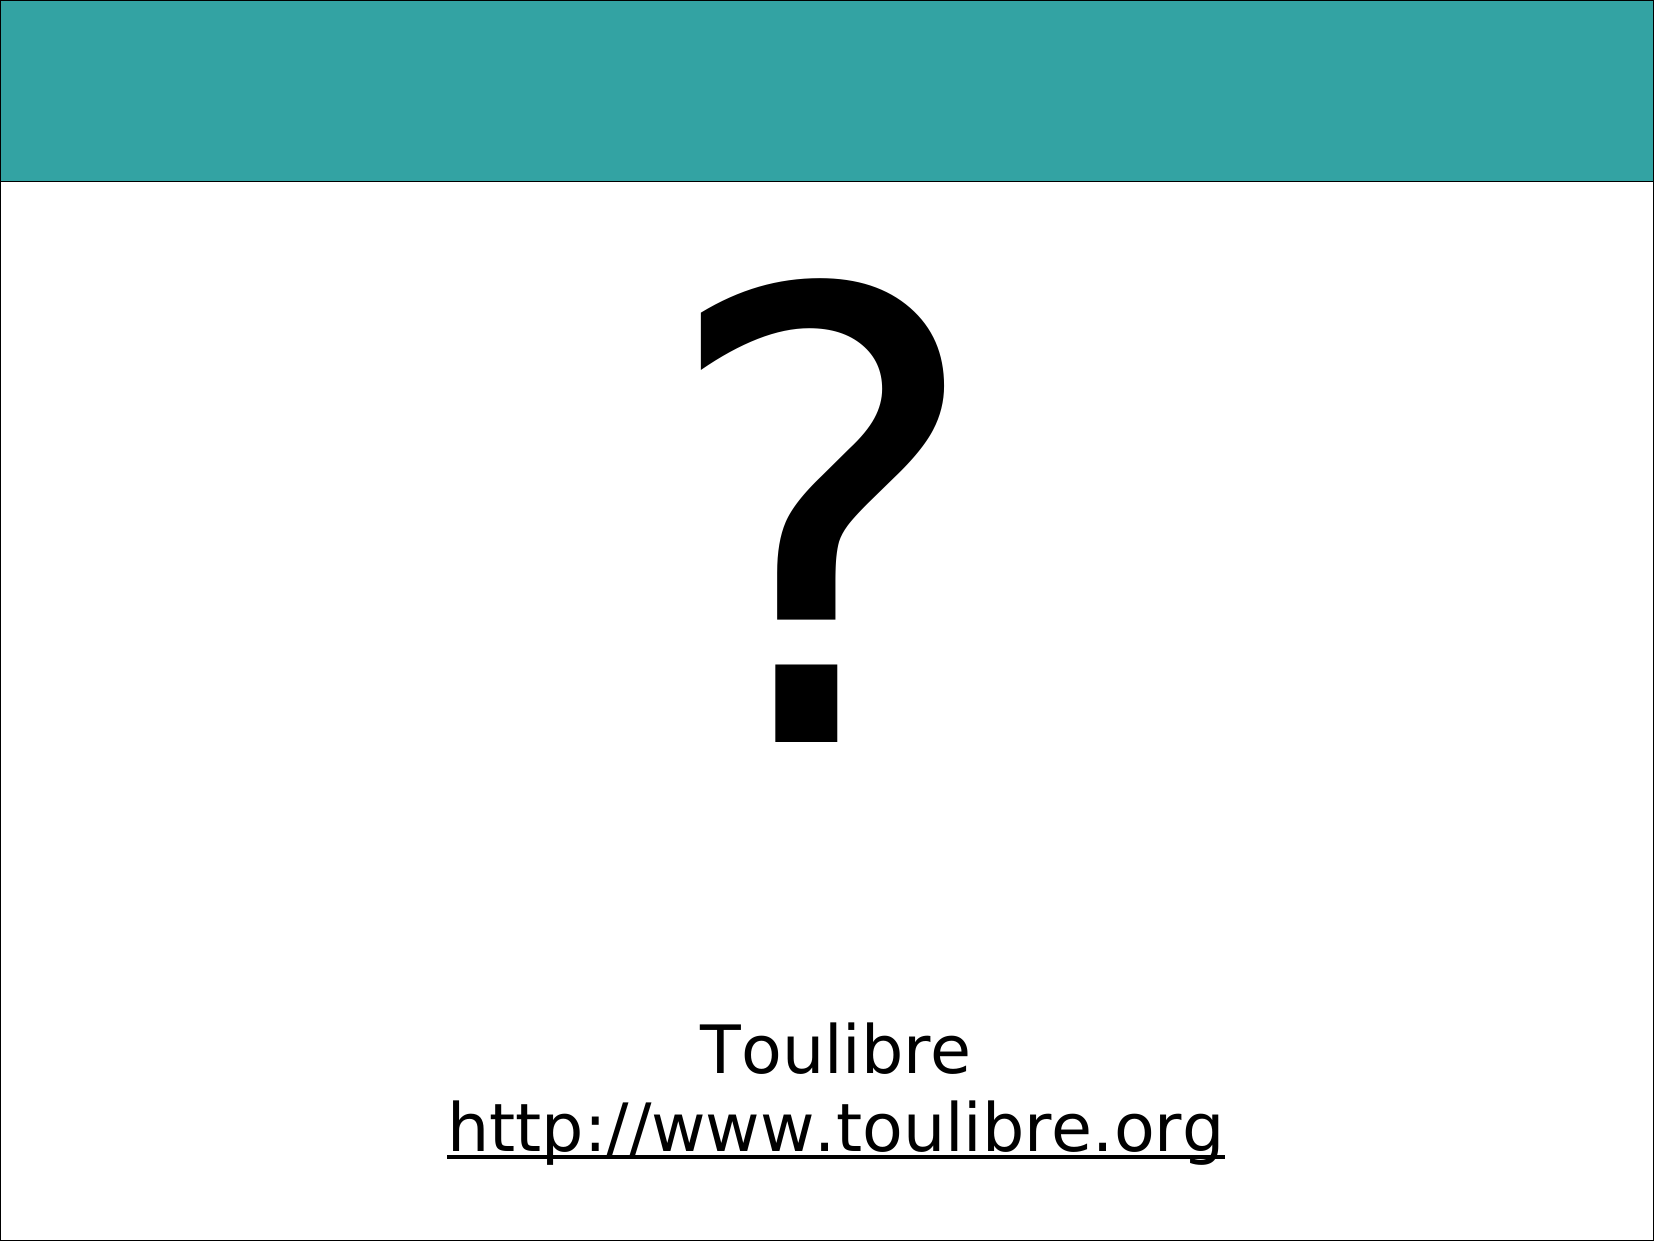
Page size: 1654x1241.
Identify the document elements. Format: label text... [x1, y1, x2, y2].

text_box Toulibre http://www.toulibre.org [133, 1004, 1540, 1175]
list ? [69, 162, 1558, 981]
